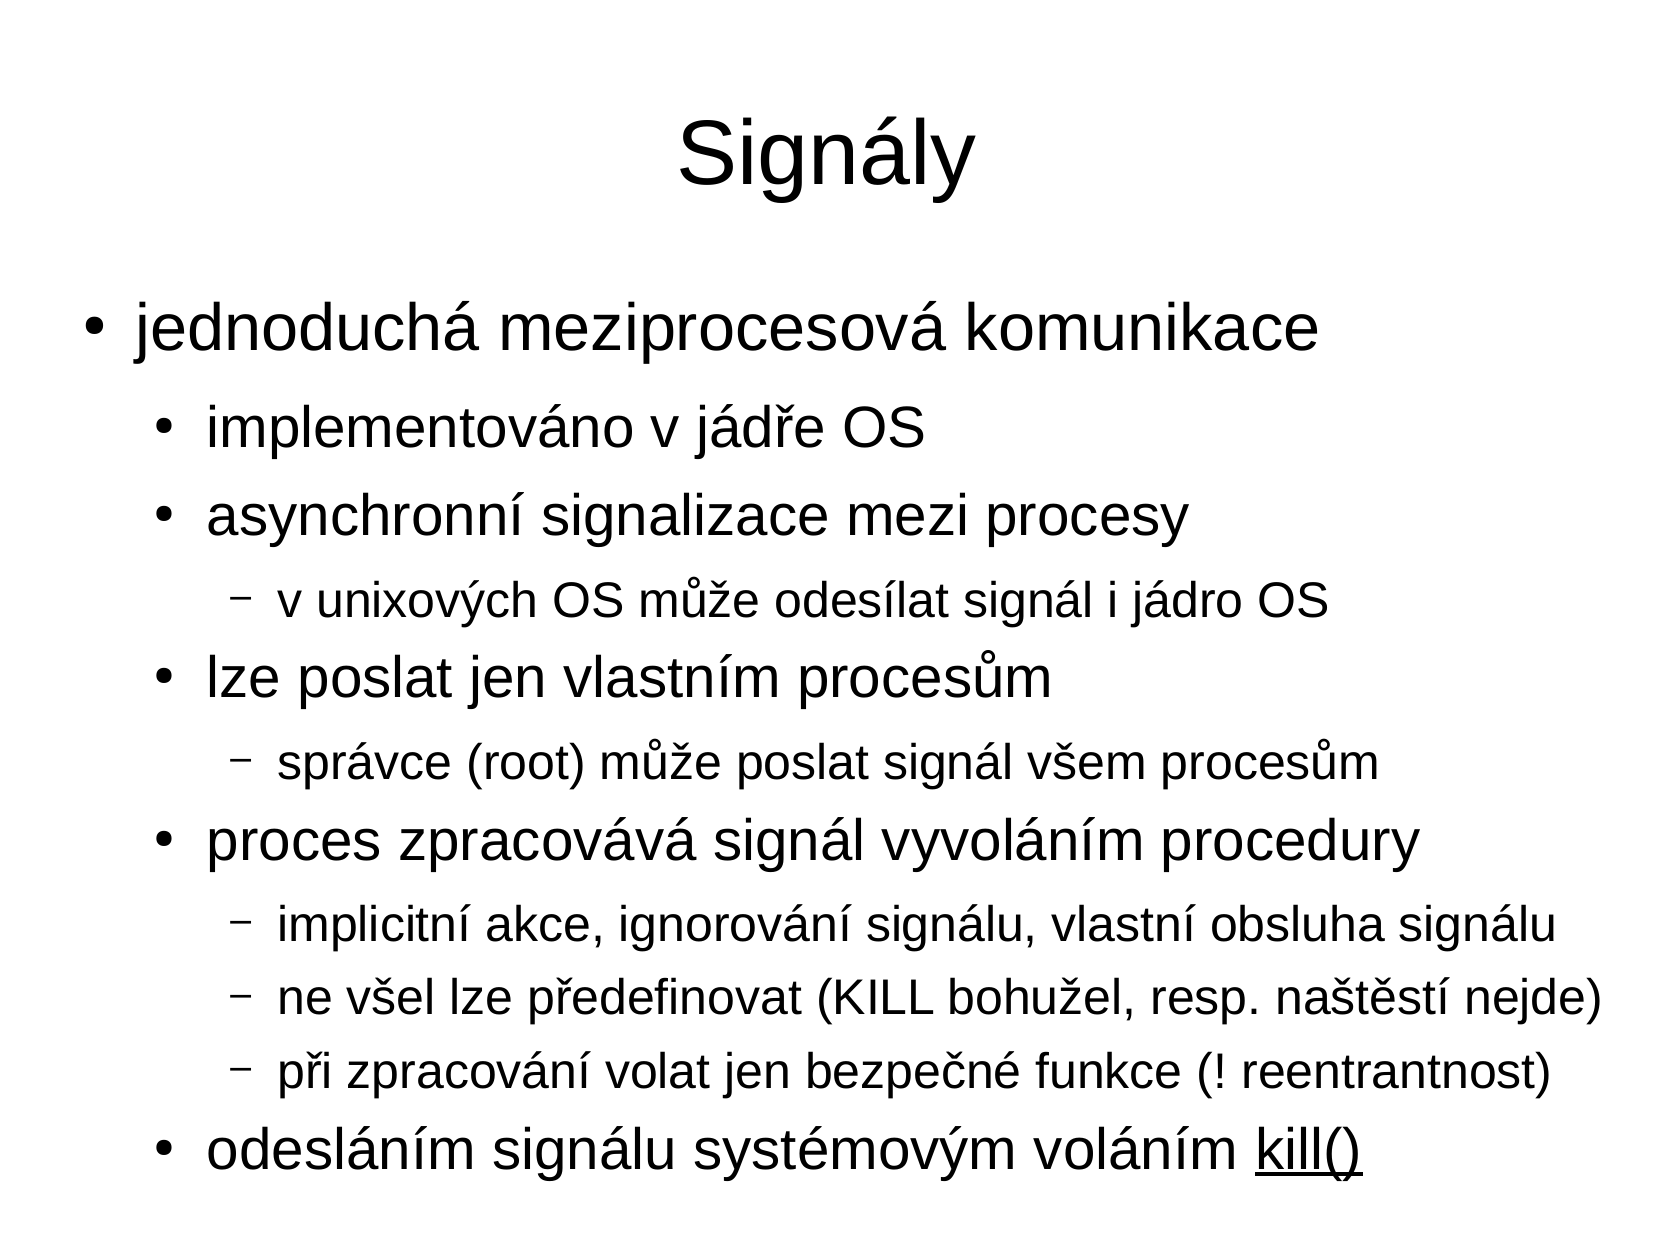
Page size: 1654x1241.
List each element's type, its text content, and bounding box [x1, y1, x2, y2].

list jednoduchá meziprocesová komunikace implementováno v jádře OS asynchronní signalizace mezi procesy v unixových OS může odesílat signál i jádro OS lze poslat jen vlastním procesům správce (root) může poslat signál všem procesům proces zpracovává signál vyvoláním procedury implicitní akce, ignorování signálu, vlastní obsluha signálu ne všel lze předefinovat (KILL bohužel, resp. naštěstí nejde) při zpracování volat jen bezpečné funkce (! reentrantnost) odesláním signálu systémovým voláním kill() [64, 290, 1607, 1182]
title Signály [82, 56, 1571, 250]
